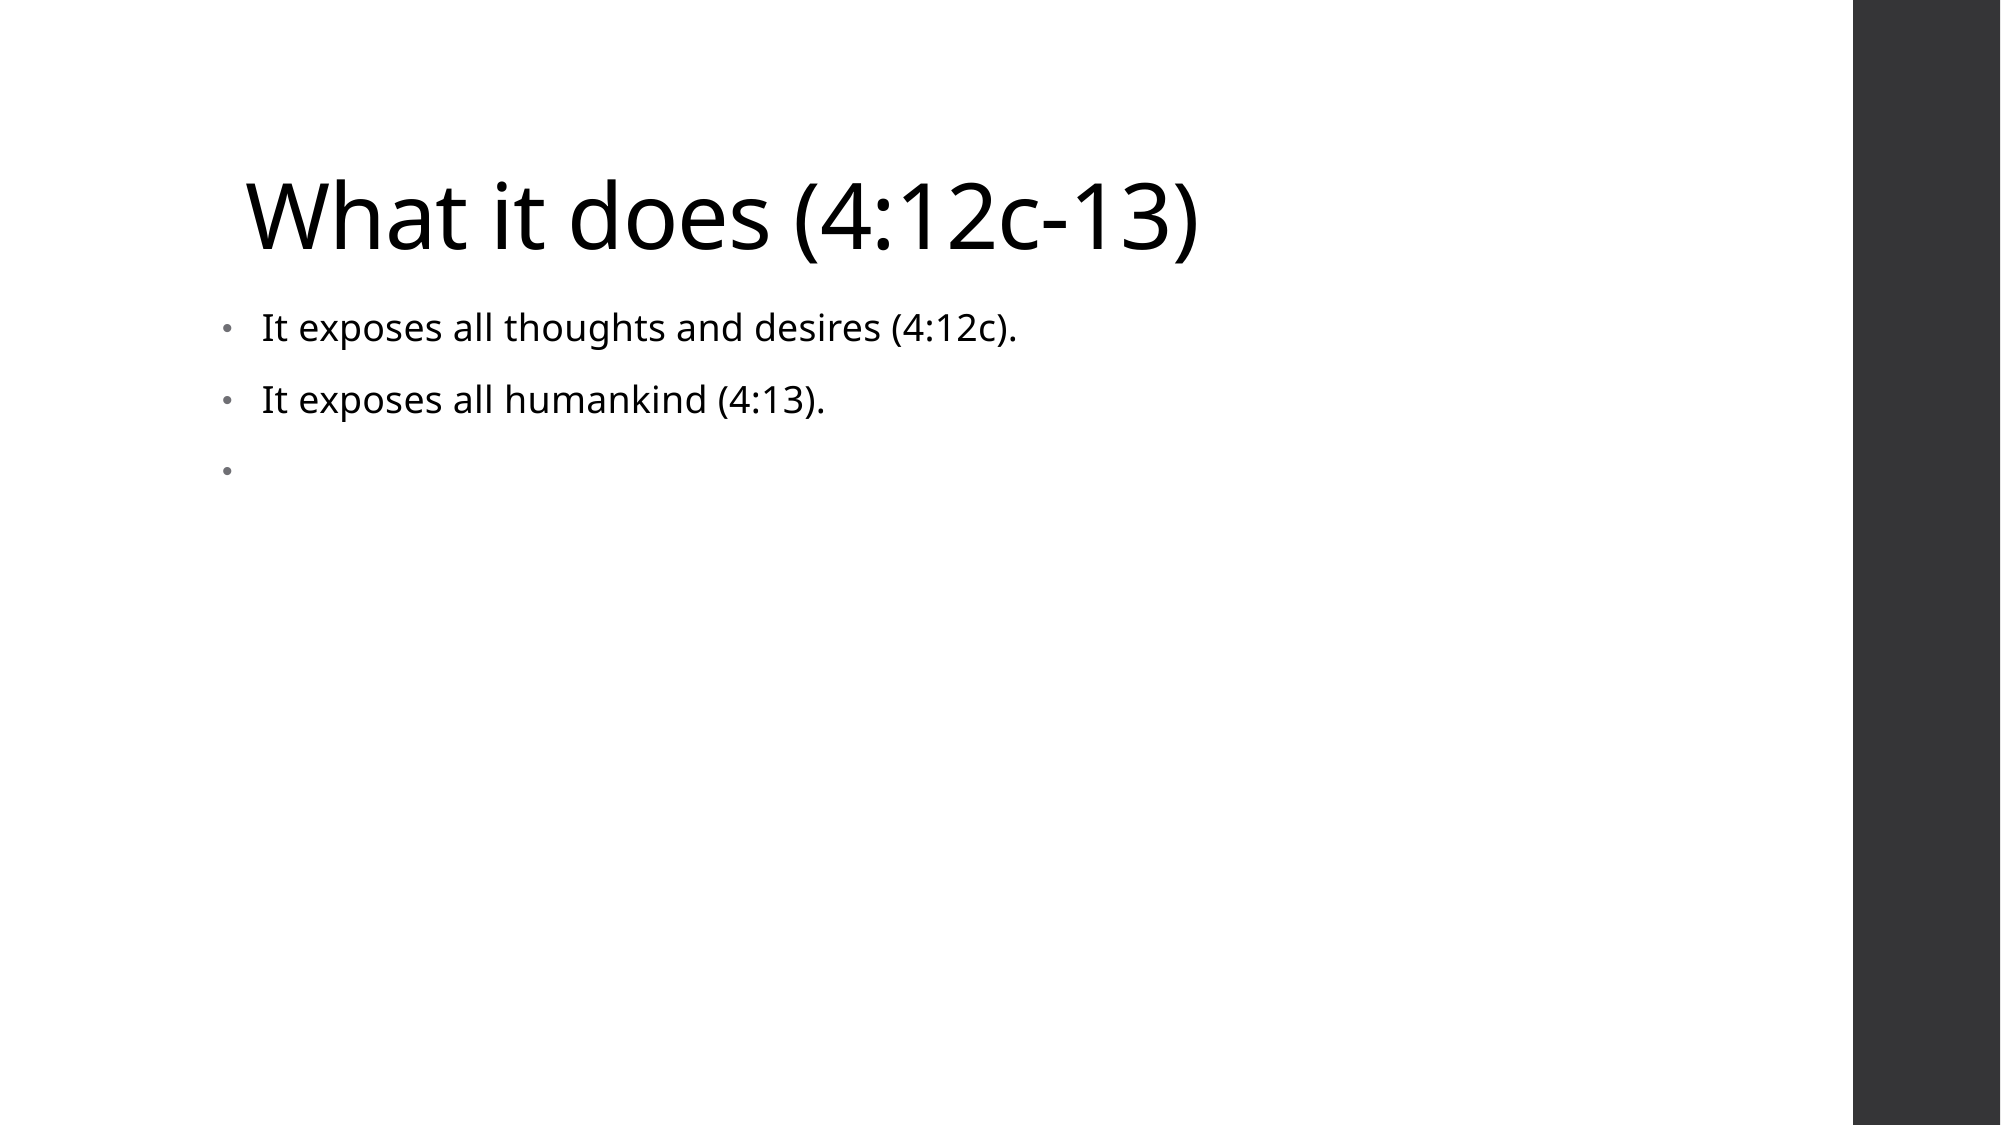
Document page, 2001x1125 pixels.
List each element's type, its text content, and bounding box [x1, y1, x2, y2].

list It exposes all thoughts and desires (4:12c). It exposes all humankind (4:13). [206, 299, 1617, 1014]
title What it does (4:12c-13) [206, 60, 1797, 278]
